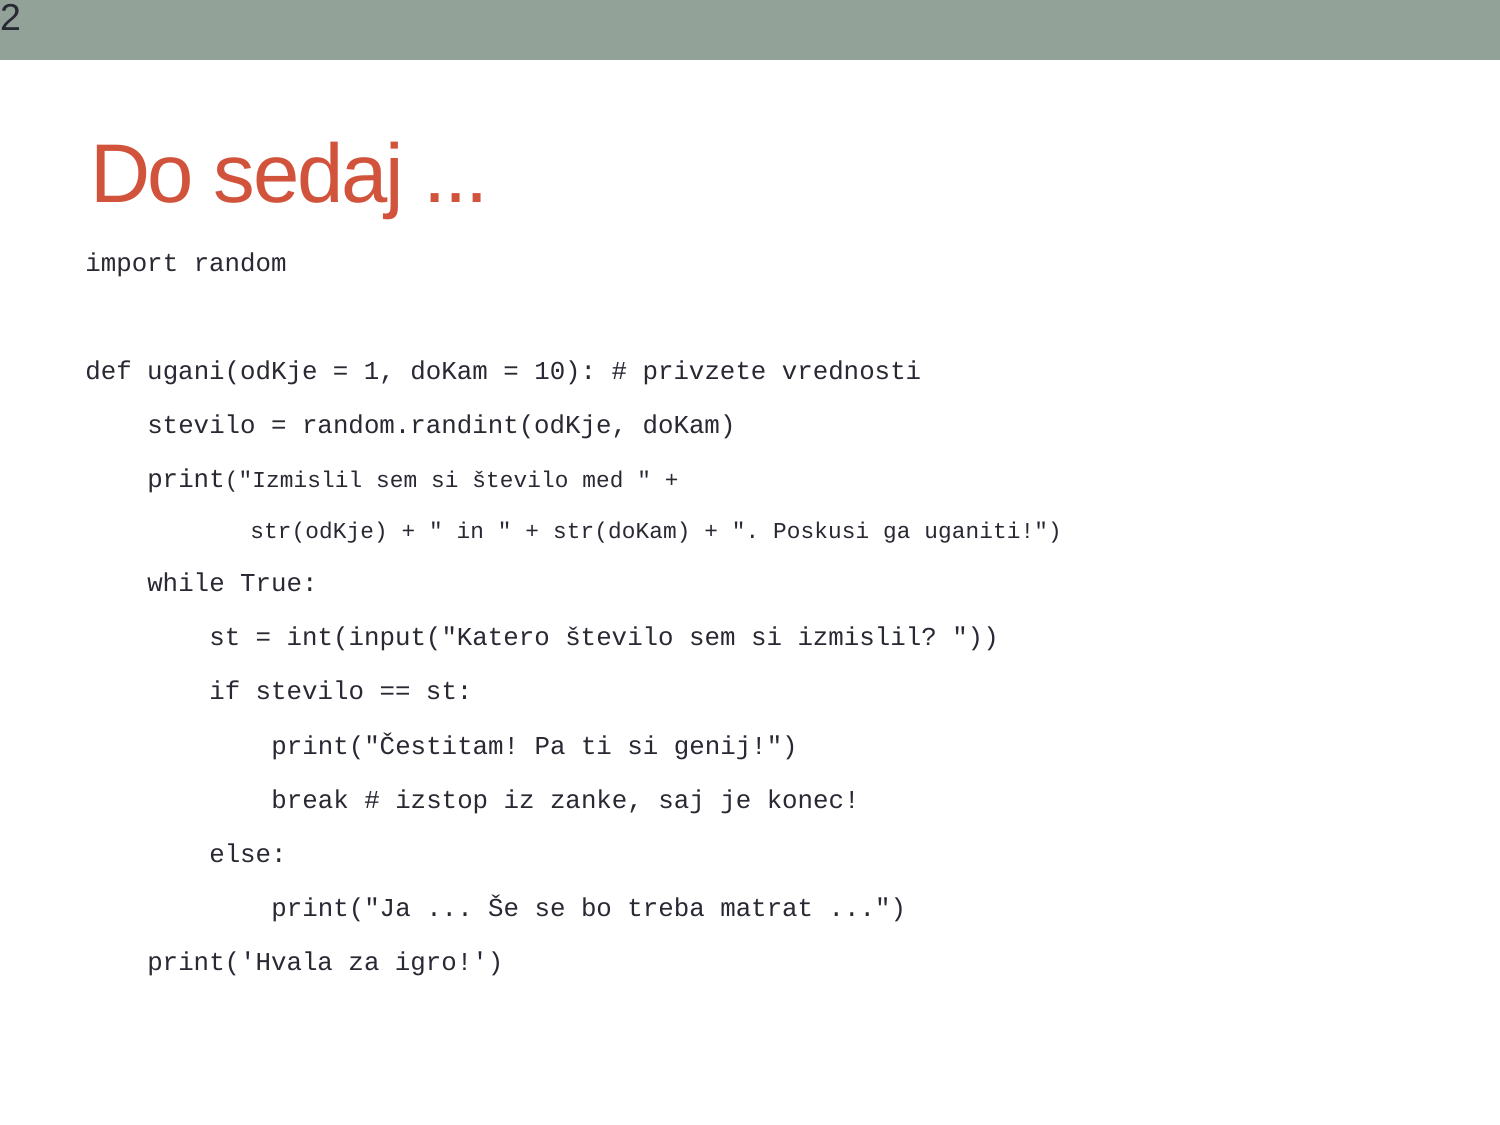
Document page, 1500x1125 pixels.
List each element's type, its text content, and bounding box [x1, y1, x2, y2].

list import random def ugani(odKje = 1, doKam = 10): # privzete vrednosti stevilo = random.randint(odKje, doKam) print("Izmislil sem si število med " + str(odKje) + " in " + str(doKam) + ". Poskusi ga uganiti!") while True: st = int(input("Katero število sem si izmislil? ")) if stevilo == st: print("Čestitam! Pa ti si genij!") break # izstop iz zanke, saj je konec! else: print("Ja ... Še se bo treba matrat ...") print('Hvala za igro!') [70, 237, 1465, 988]
title Do sedaj ... [75, 87, 1425, 237]
